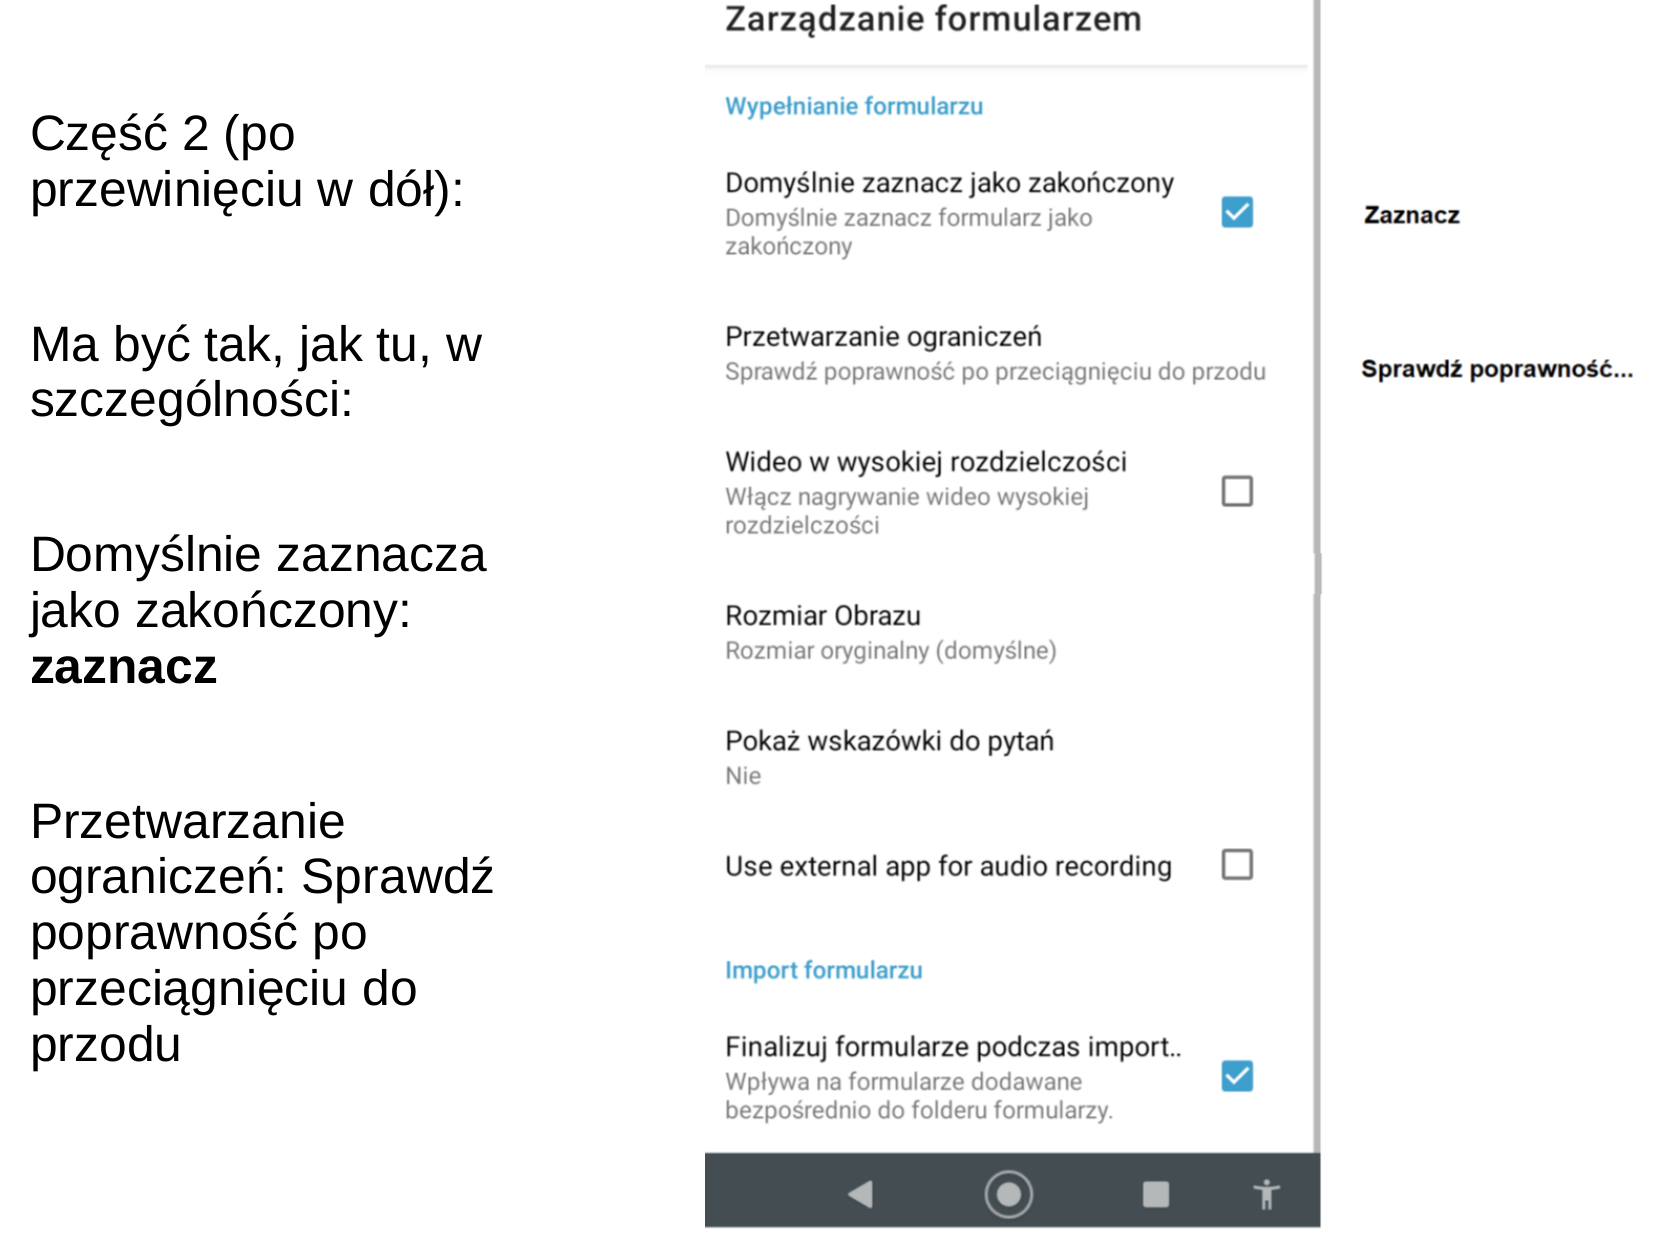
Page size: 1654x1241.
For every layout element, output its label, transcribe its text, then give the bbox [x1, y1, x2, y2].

list Część 2 (po przewinięciu w dół): Ma być tak, jak tu, w szczególności: Domyślnie zaznacza jako zakończony: zaznacz Przetwarzanie ograniczeń: Sprawdź poprawność po przeciągnięciu do przodu [30, 105, 541, 1081]
picture [705, 0, 1654, 1241]
